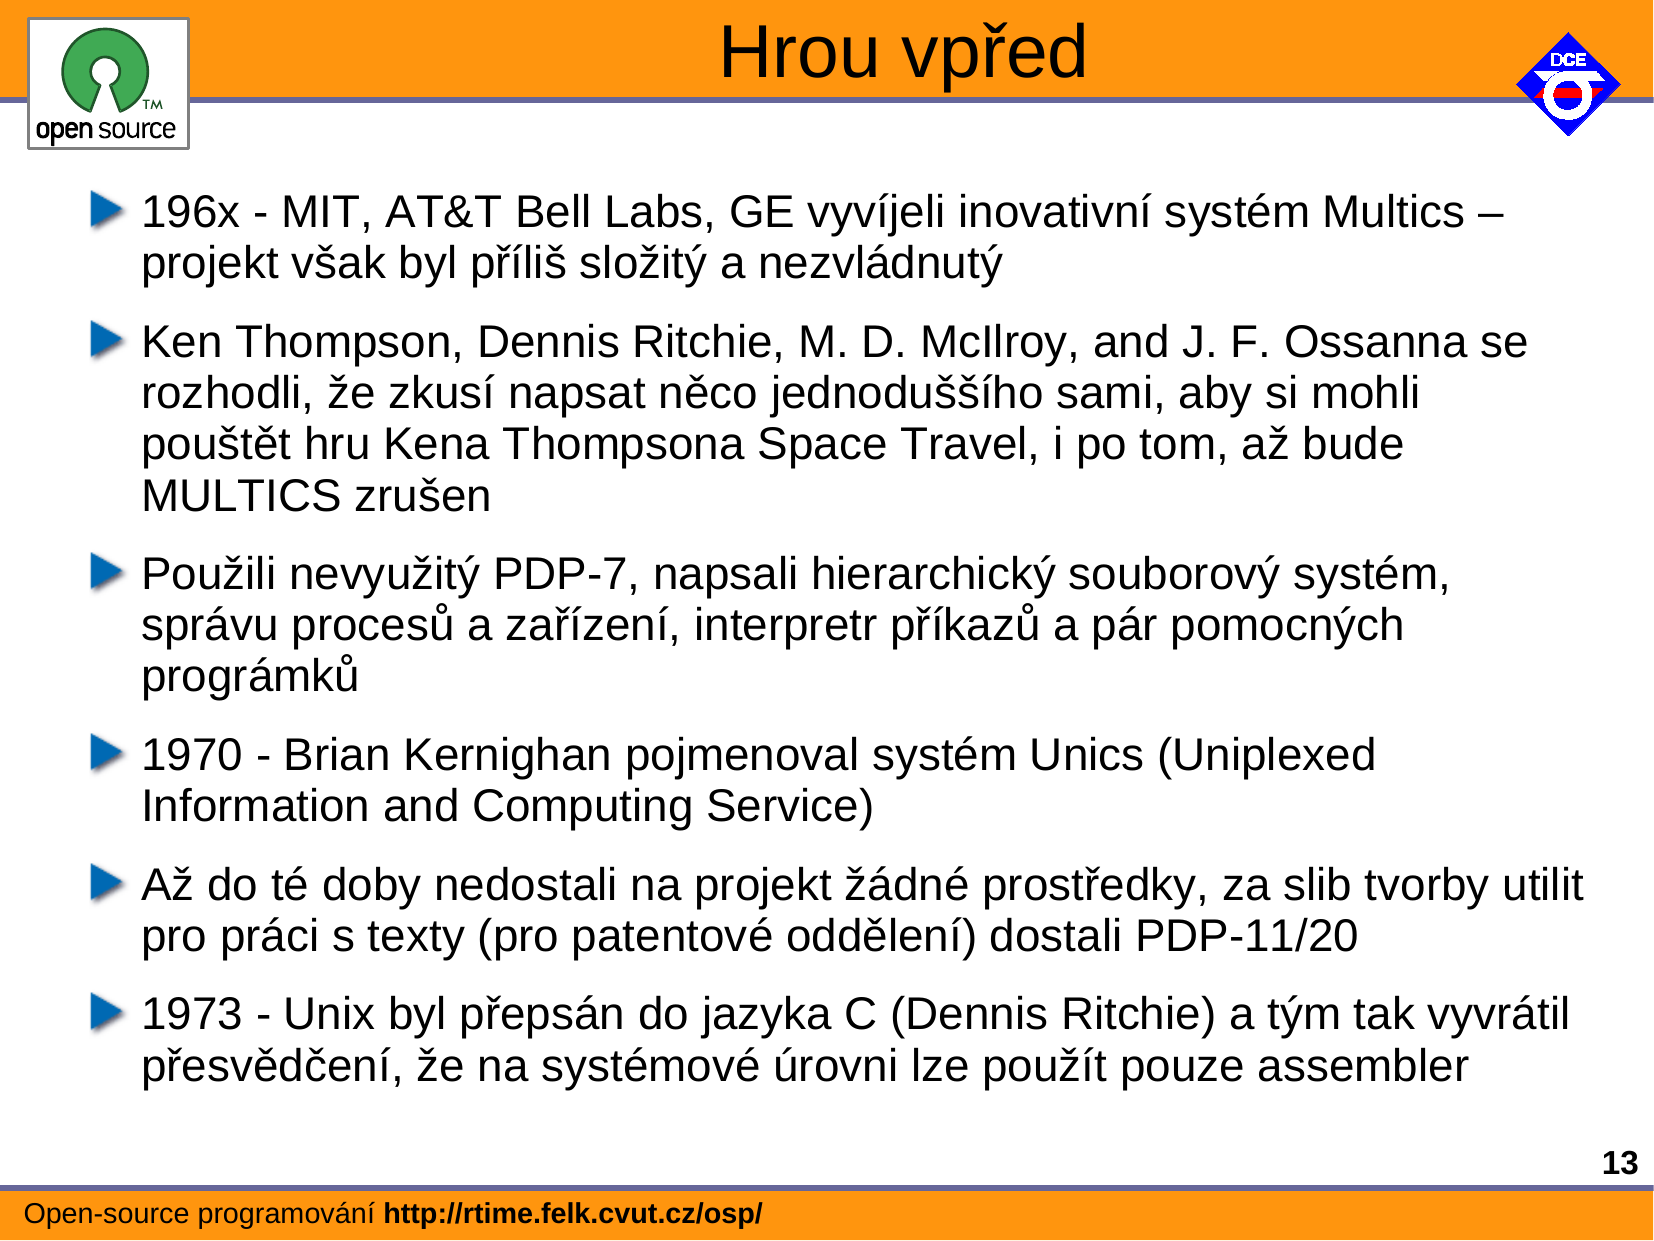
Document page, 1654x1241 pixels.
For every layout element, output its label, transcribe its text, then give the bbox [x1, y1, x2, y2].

title Hrou vpřed [178, 4, 1631, 98]
list 196x - MIT, AT&T Bell Labs, GE vyvíjeli inovativní systém Multics – projekt však byl příliš složitý a nezvládnutý Ken Thompson, Dennis Ritchie, M. D. McIlroy, and J. F. Ossanna se rozhodli, že zkusí napsat něco jednoduššího sami, aby si mohli pouštět hru Kena Thompsona Space Travel, i po tom, až bude MULTICS zrušen Použili nevyužitý PDP-7, napsali hierarchický souborový systém, správu procesů a zařízení, interpretr příkazů a pár pomocných prográmků 1970 - Brian Kernighan pojmenoval systém Unics (Uniplexed Information and Computing Service) Až do té doby nedostali na projekt žádné prostředky, za slib tvorby utilit pro práci s texty (pro patentové oddělení) dostali PDP-11/20 1973 - Unix byl přepsán do jazyka C (Dennis Ritchie) a tým tak vyvrátil přesvědčení, že na systémové úrovni lze použít pouze assembler [70, 185, 1594, 1177]
